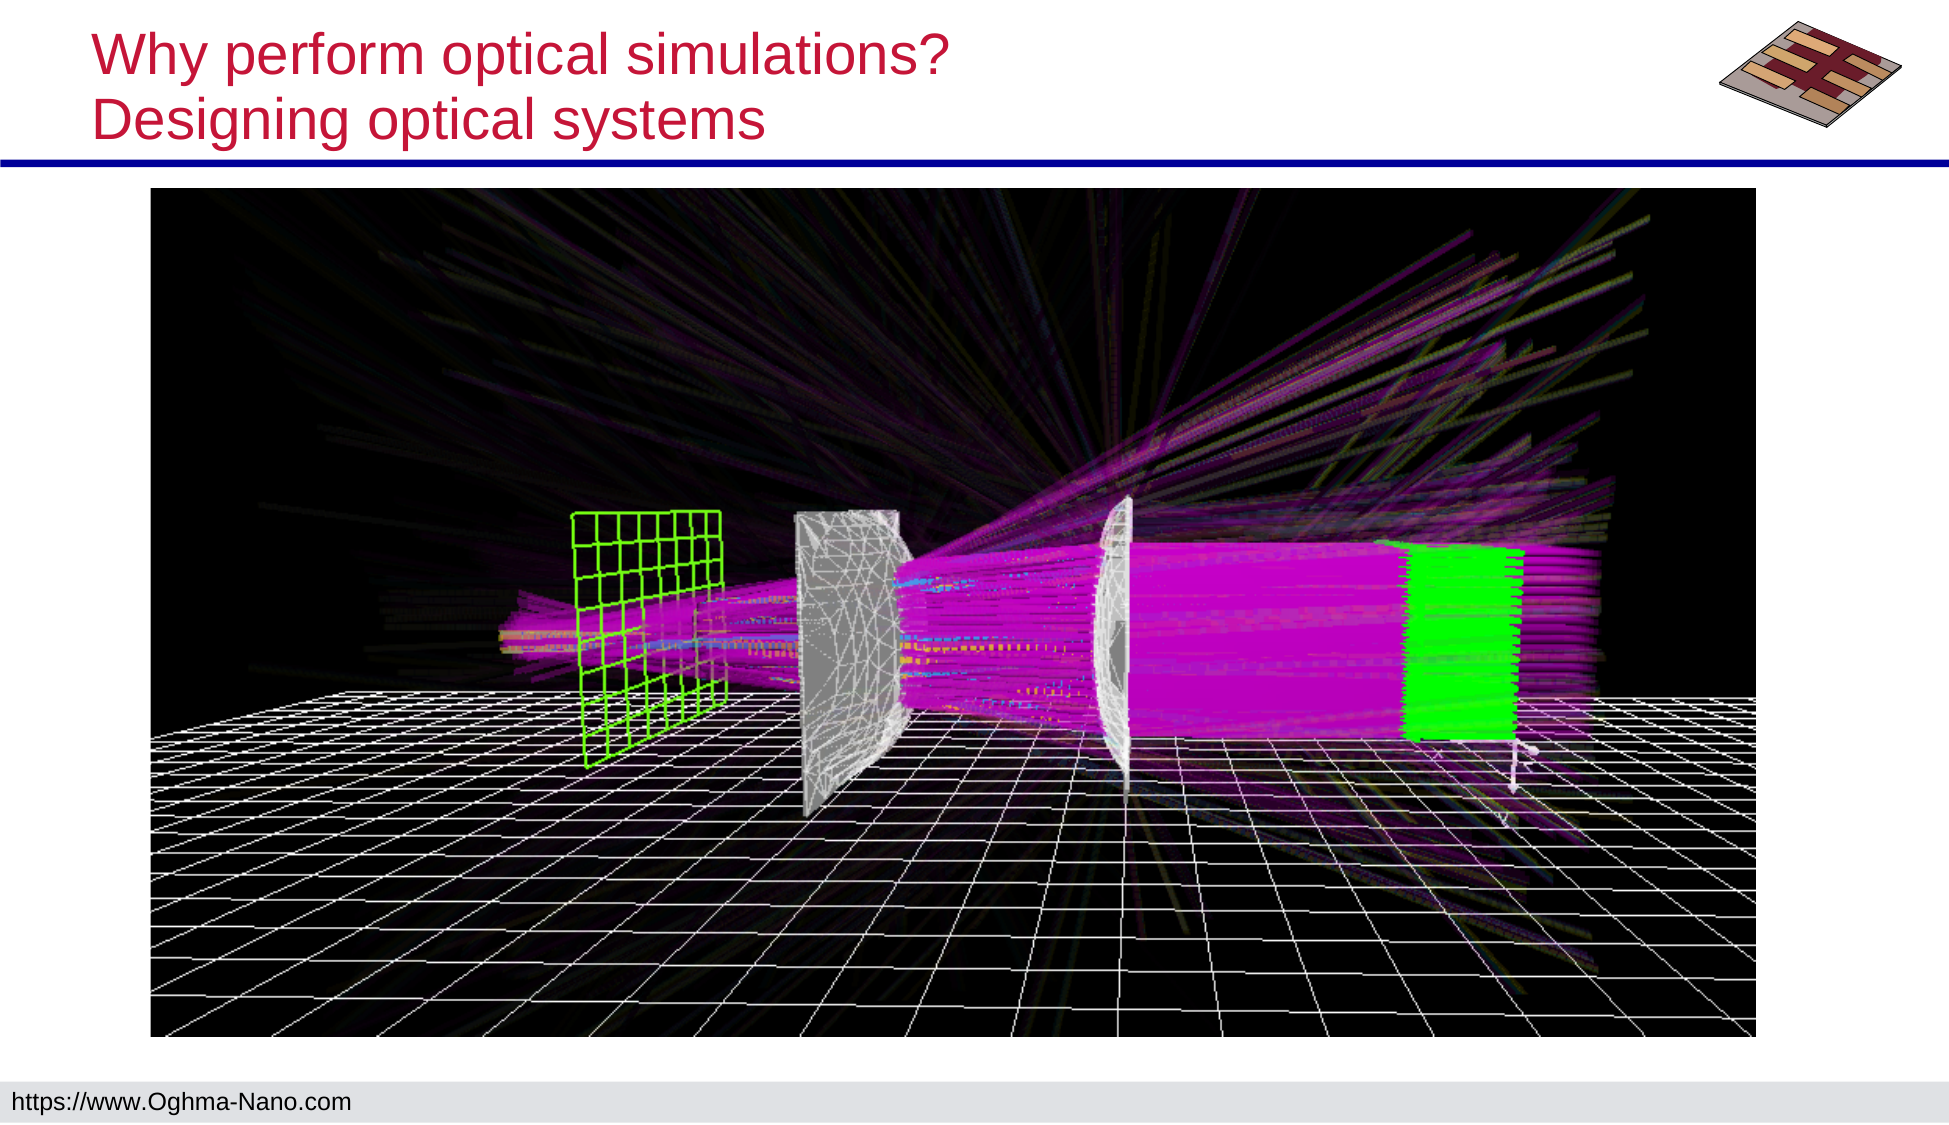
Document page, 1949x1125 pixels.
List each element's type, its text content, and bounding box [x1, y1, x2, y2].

title Why perform optical simulations? Designing optical systems [76, 14, 1685, 160]
picture [150, 188, 1756, 1037]
